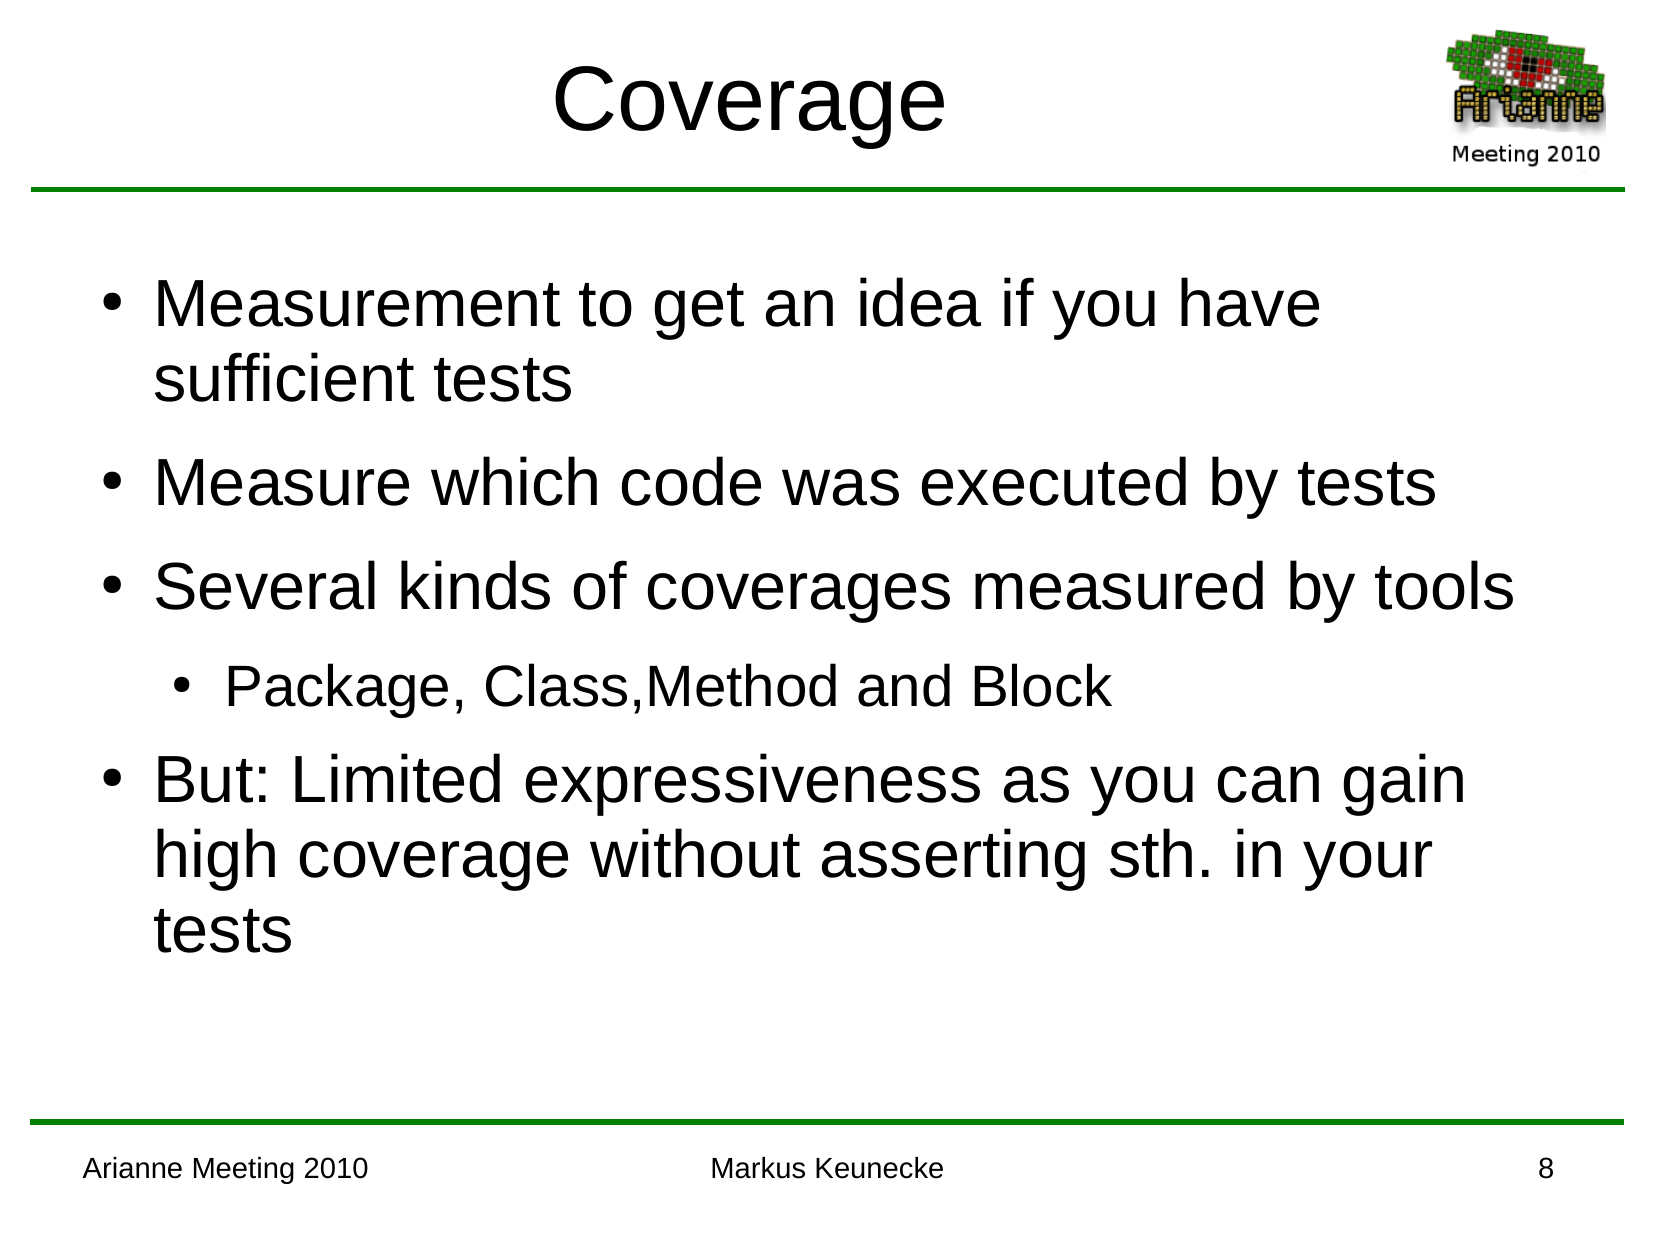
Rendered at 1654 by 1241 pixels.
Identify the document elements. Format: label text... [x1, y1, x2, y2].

picture [1446, 29, 1606, 178]
list Measurement to get an idea if you have sufficient tests Measure which code was executed by tests Several kinds of coverages measured by tools Package, Class,Method and Block But: Limited expressiveness as you can gain high coverage without asserting sth. in your tests [82, 265, 1571, 1109]
title Coverage [82, 47, 1418, 150]
